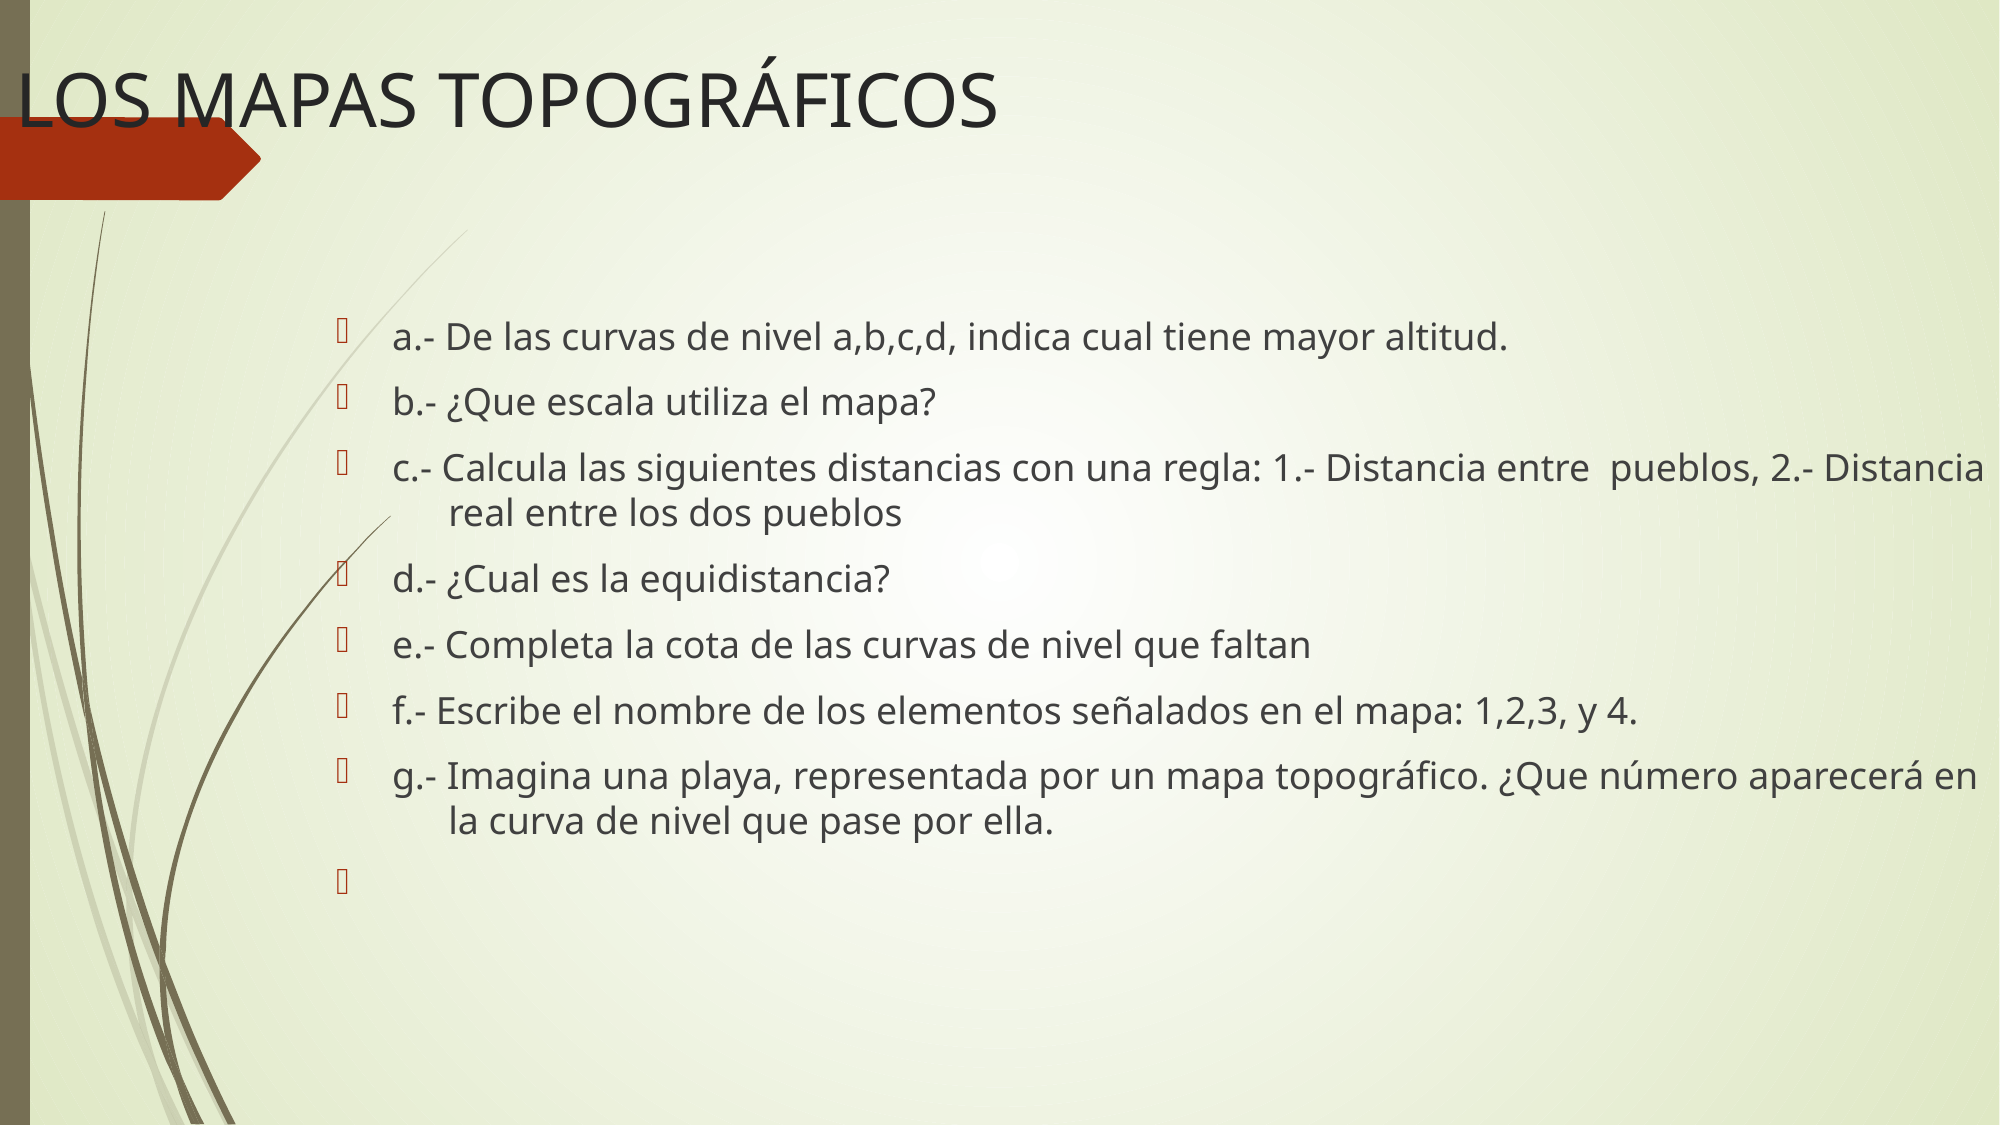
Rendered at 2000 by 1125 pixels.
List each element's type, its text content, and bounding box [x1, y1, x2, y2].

list a.- De las curvas de nivel a,b,c,d, indica cual tiene mayor altitud. b.- ¿Que escala utiliza el mapa? c.- Calcula las siguientes distancias con una regla: 1.- Distancia entre pueblos, 2.- Distancia real entre los dos pueblos d.- ¿Cual es la equidistancia? e.- Completa la cota de las curvas de nivel que faltan f.- Escribe el nombre de los elementos señalados en el mapa: 1,2,3, y 4. g.- Imagina una playa, representada por un mapa topográfico. ¿Que número aparecerá en la curva de nivel que pase por ella. [335, 312, 2000, 1074]
title LOS MAPAS TOPOGRÁFICOS [0, 45, 1501, 213]
